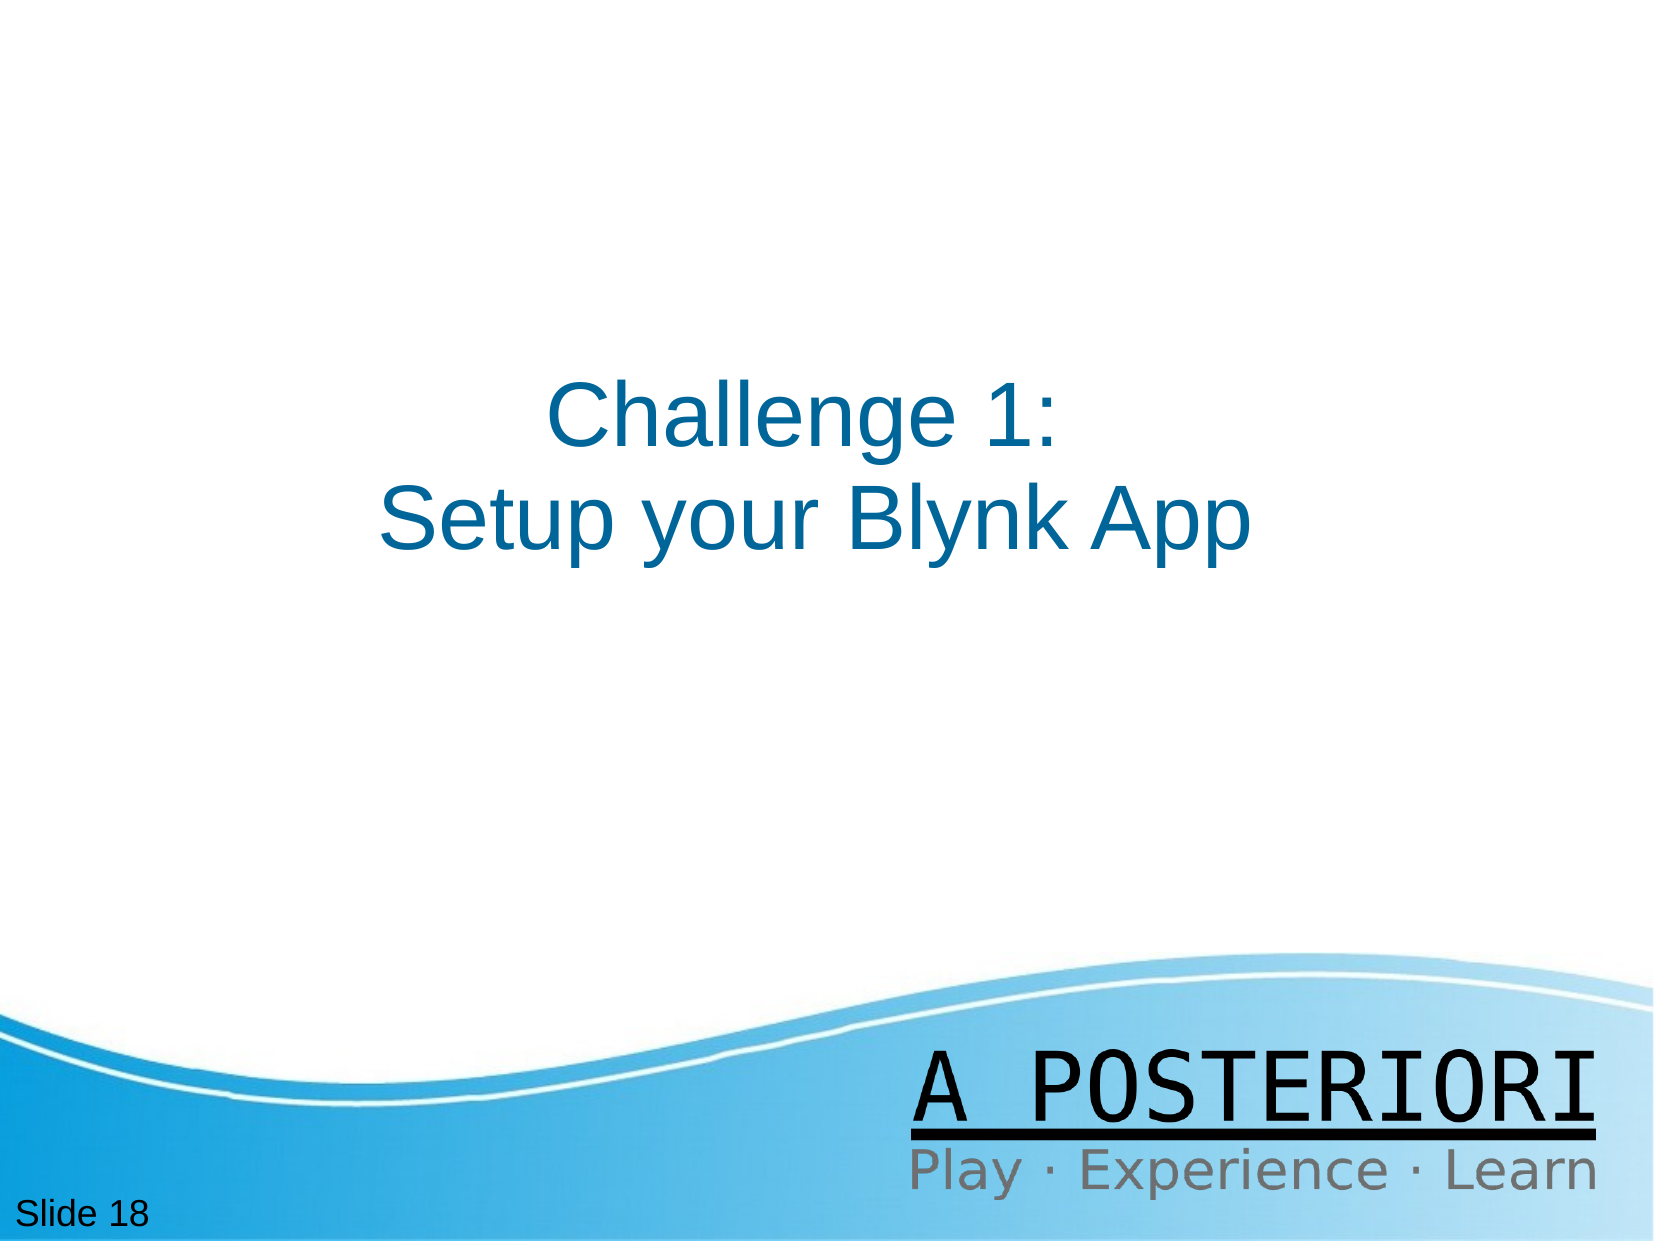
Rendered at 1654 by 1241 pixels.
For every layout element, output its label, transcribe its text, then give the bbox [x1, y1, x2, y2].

picture [0, 952, 1654, 1241]
title Challenge 1: Setup your Blynk App [71, 362, 1561, 571]
